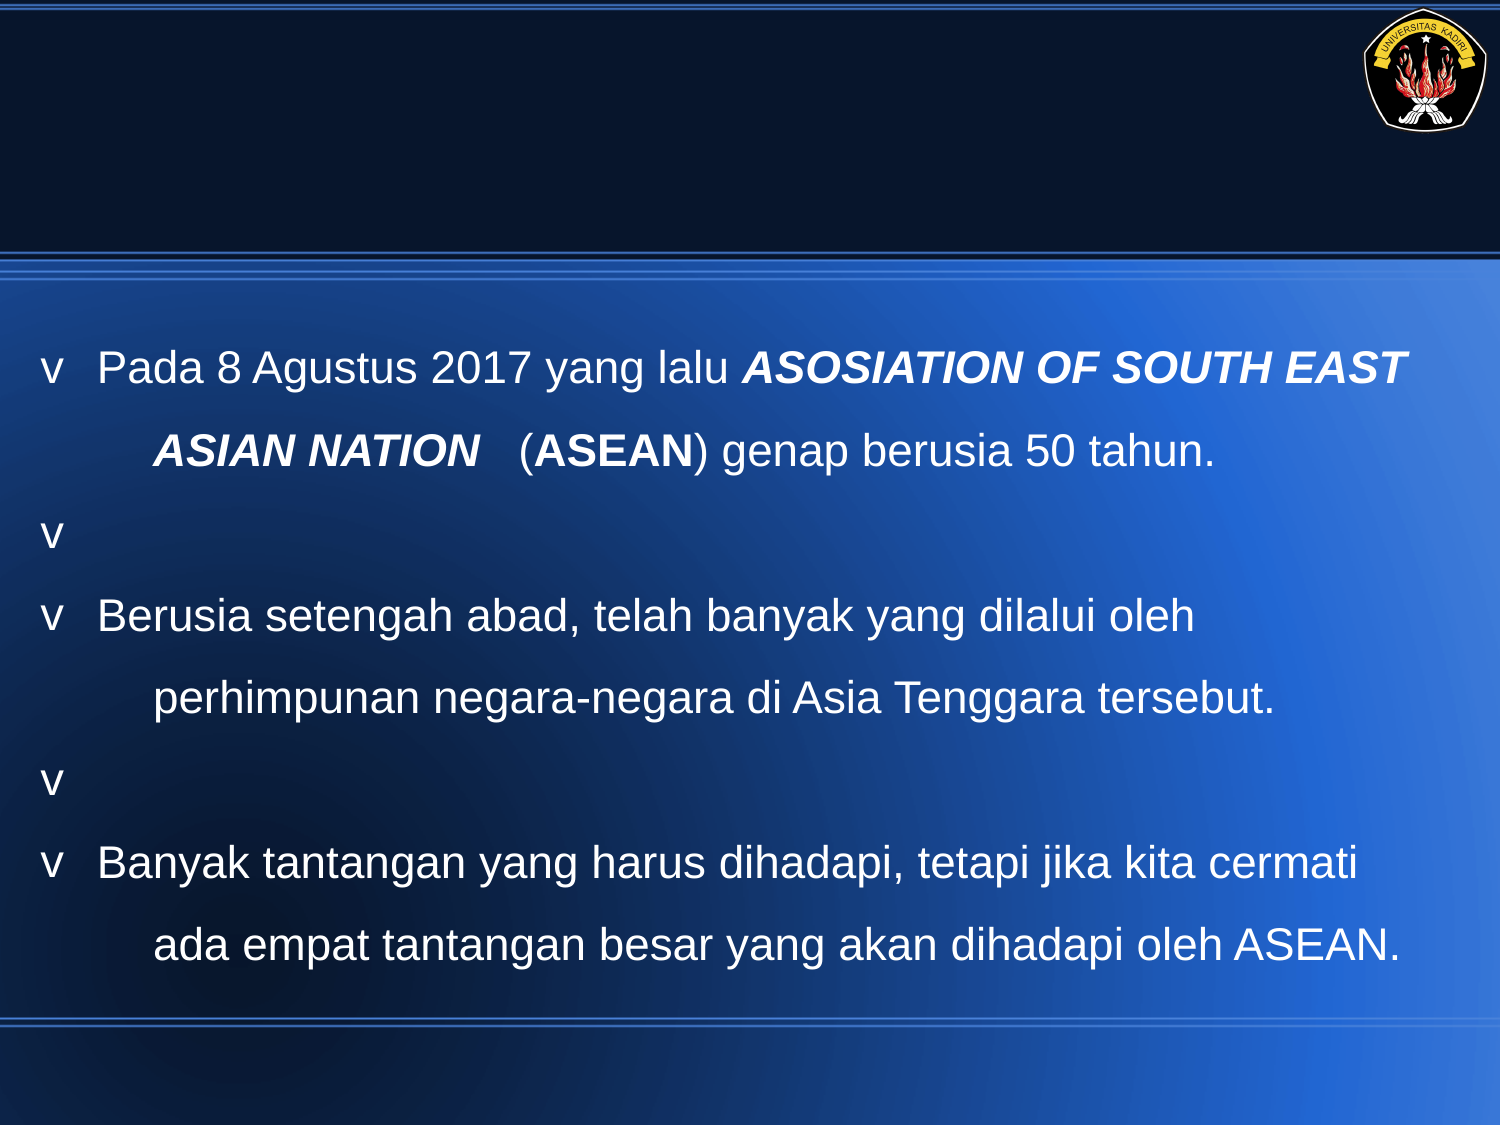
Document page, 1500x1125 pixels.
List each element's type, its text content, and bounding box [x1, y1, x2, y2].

picture [1350, 0, 1500, 140]
text_box Pada 8 Agustus 2017 yang lalu ASOSIATION OF SOUTH EAST ASIAN NATION (ASEAN) genap berusia 50 tahun. Berusia setengah abad, telah banyak yang dilalui oleh perhimpunan negara-negara di Asia Tenggara tersebut. Banyak tantangan yang harus dihadapi, tetapi jika kita cermati ada empat tantangan besar yang akan dihadapi oleh ASEAN. [26, 303, 1454, 978]
